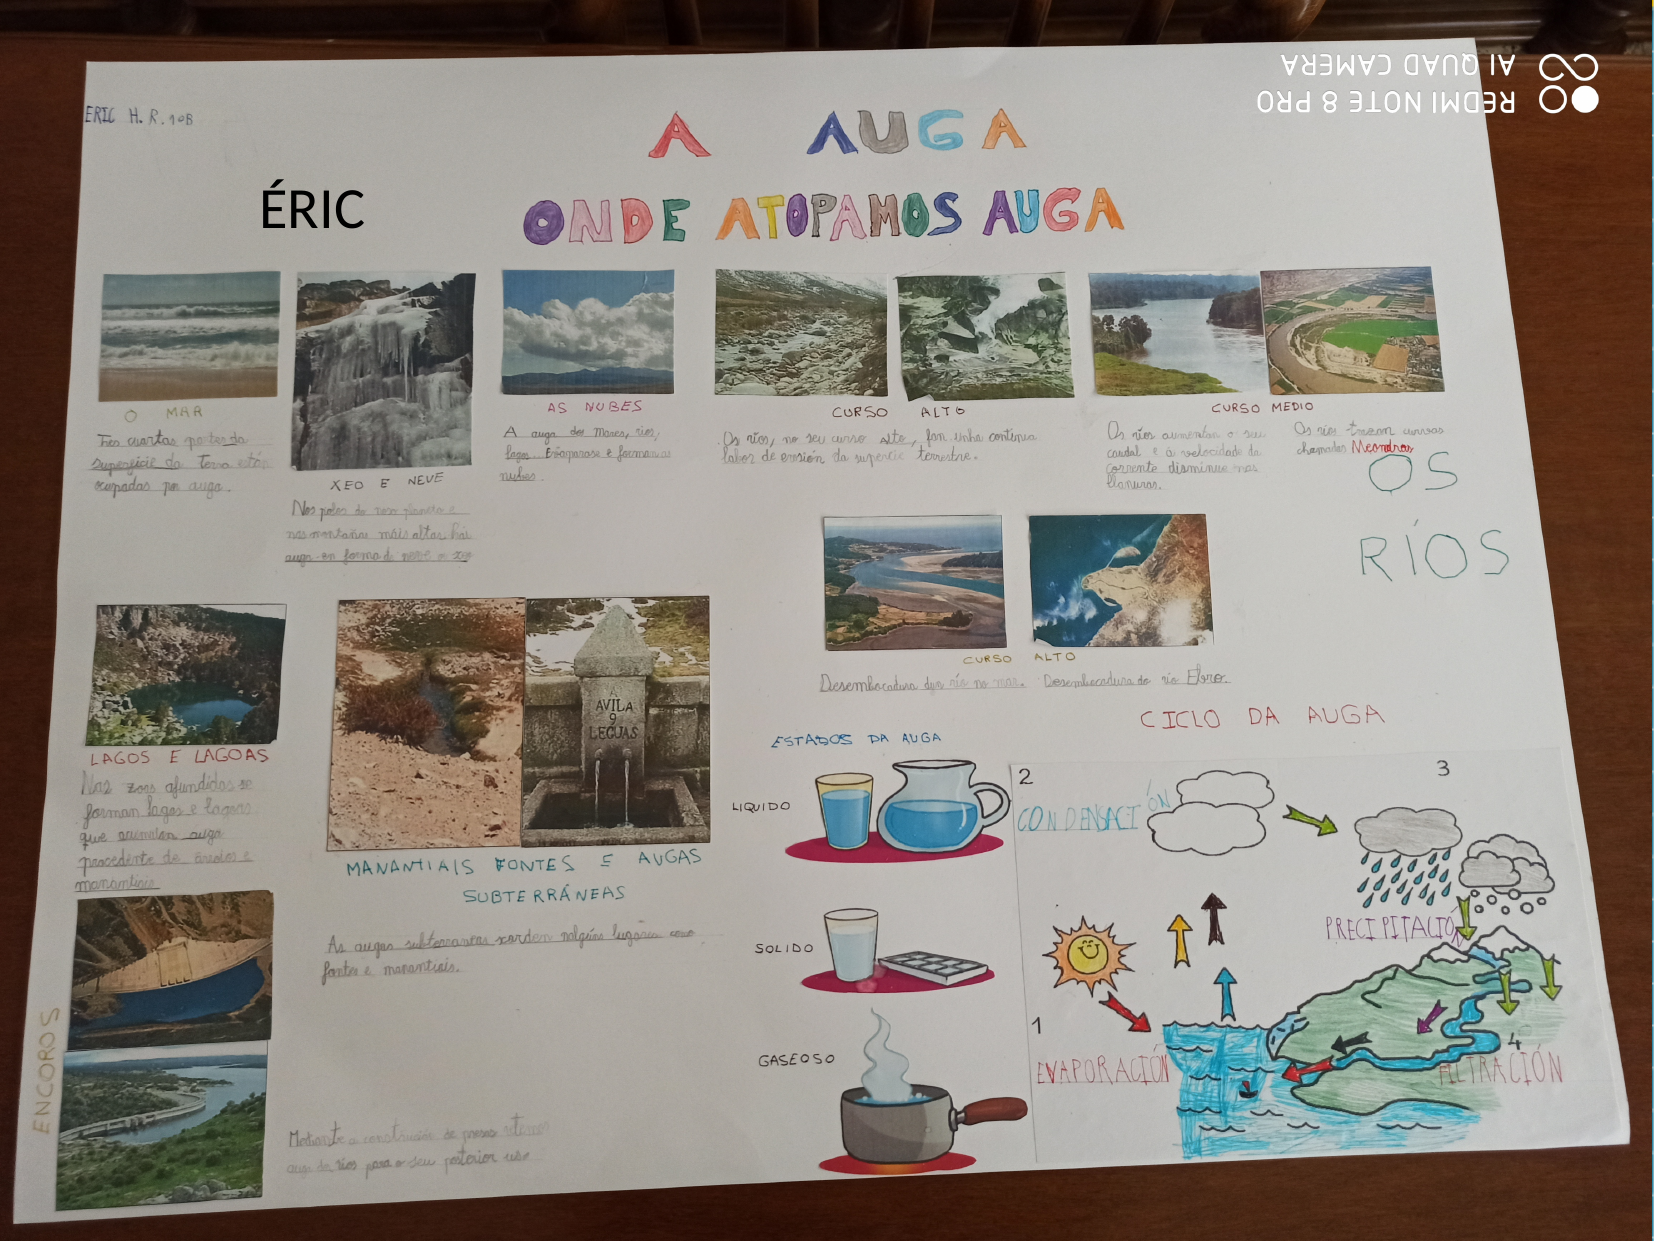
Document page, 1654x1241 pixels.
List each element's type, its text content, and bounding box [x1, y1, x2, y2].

text_box ÉRIC [244, 162, 389, 249]
picture [0, 0, 1652, 1241]
